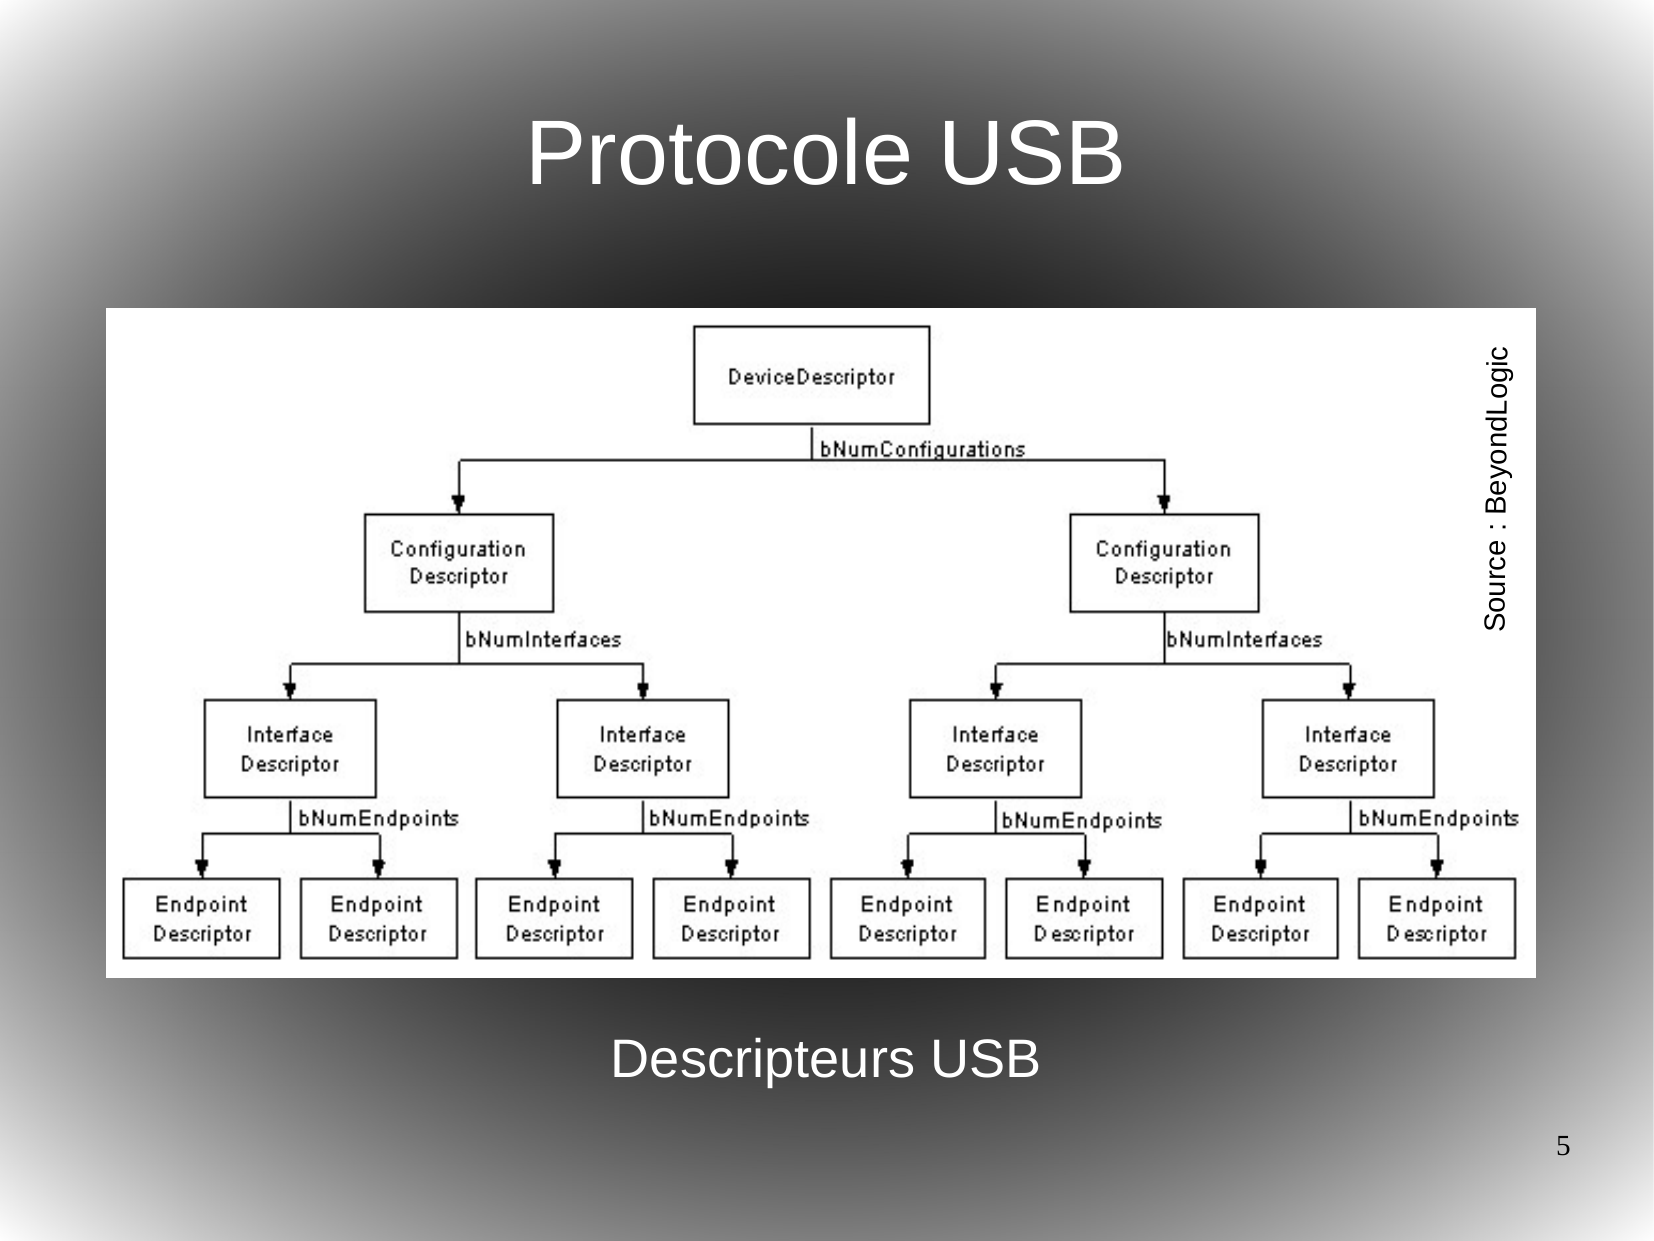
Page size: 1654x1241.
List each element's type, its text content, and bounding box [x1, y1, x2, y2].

text_box Descripteurs USB [596, 1020, 1058, 1096]
text_box Source : BeyondLogic [1470, 330, 1522, 648]
title Protocole USB [82, 49, 1571, 257]
picture [0, 0, 1654, 1241]
